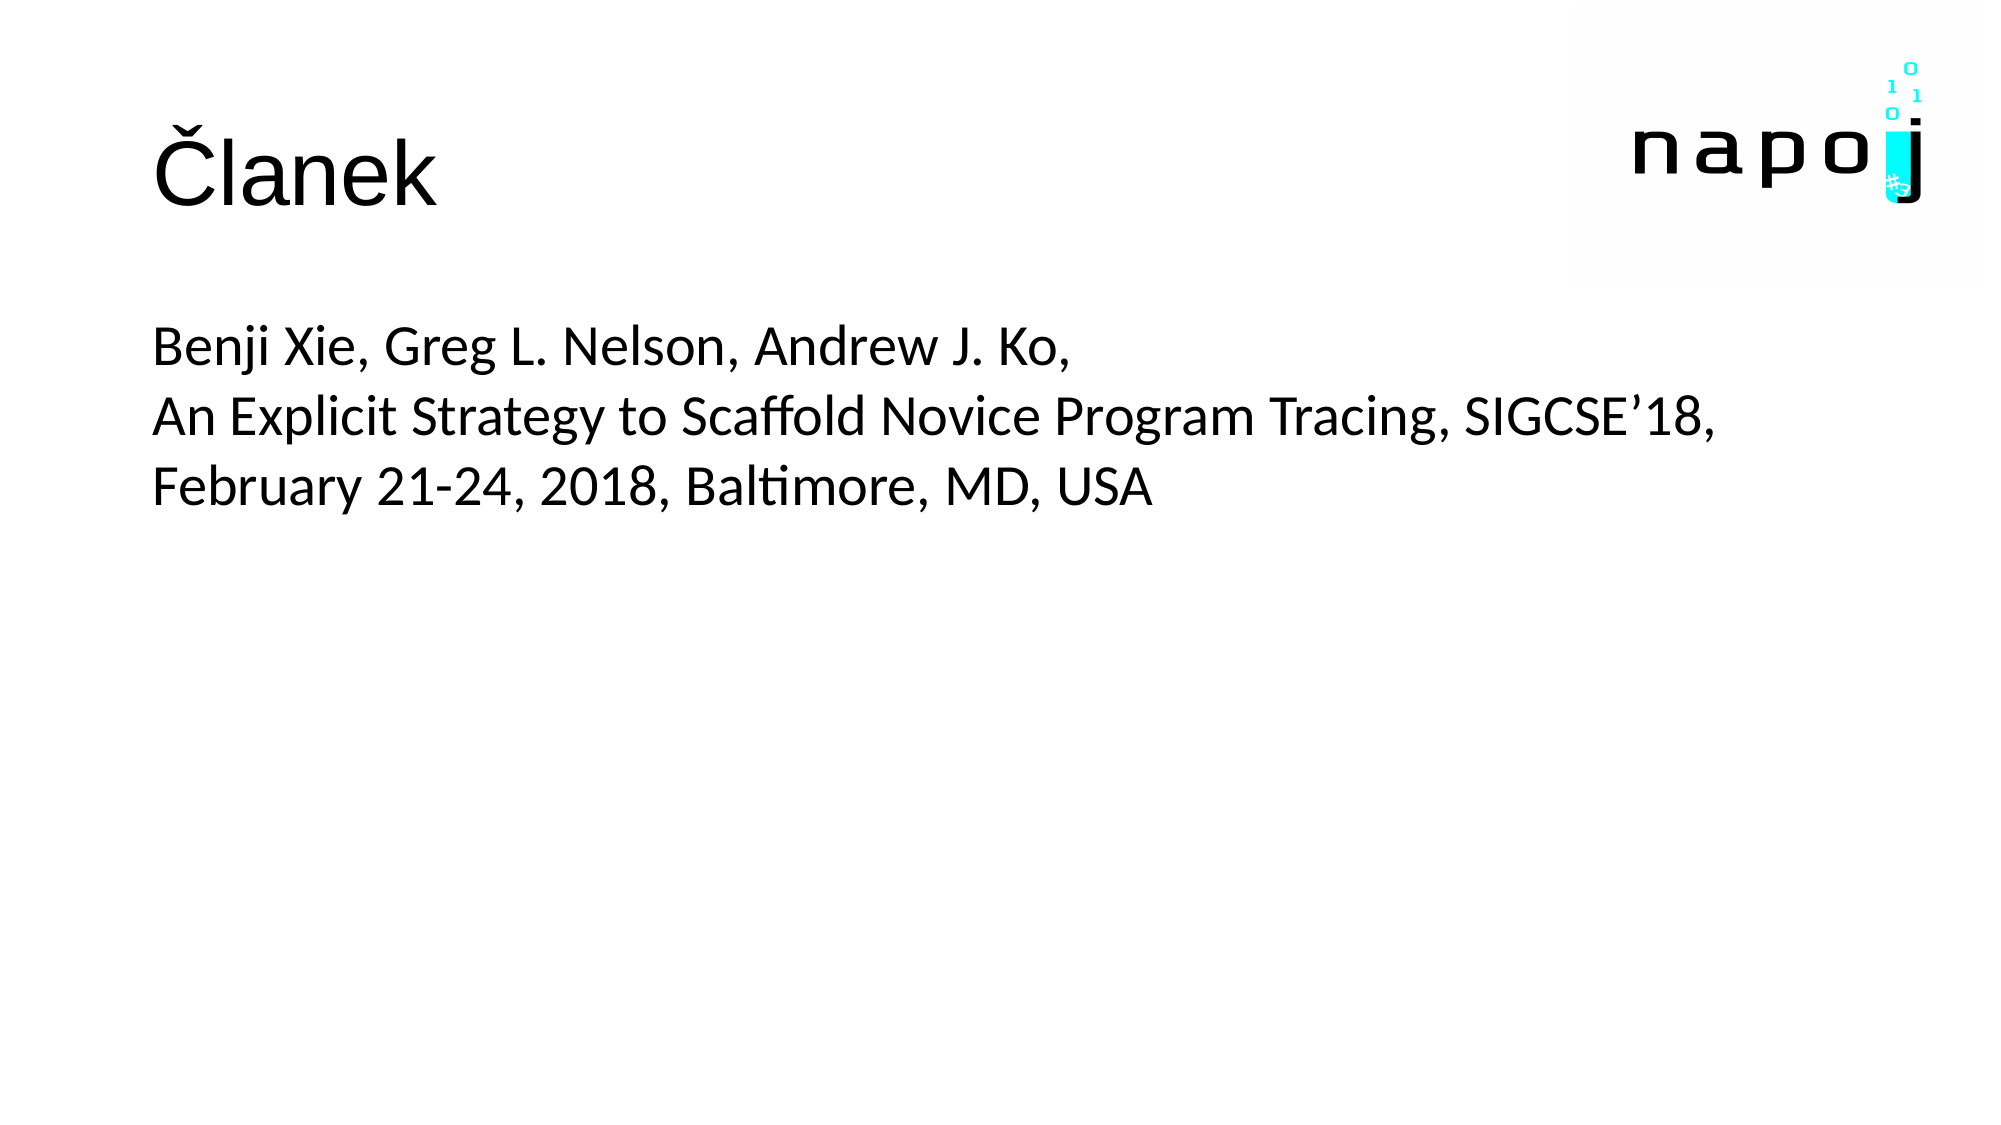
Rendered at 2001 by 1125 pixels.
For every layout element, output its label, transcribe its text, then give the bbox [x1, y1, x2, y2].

list Benji Xie, Greg L. Nelson, Andrew J. Ko, An Explicit Strategy to Scaffold Novice Program Tracing, SIGCSE’18, February 21-24, 2018, Baltimore, MD, USA [137, 299, 1863, 1014]
title Članek [137, 59, 1863, 278]
picture [1572, 4, 1985, 286]
